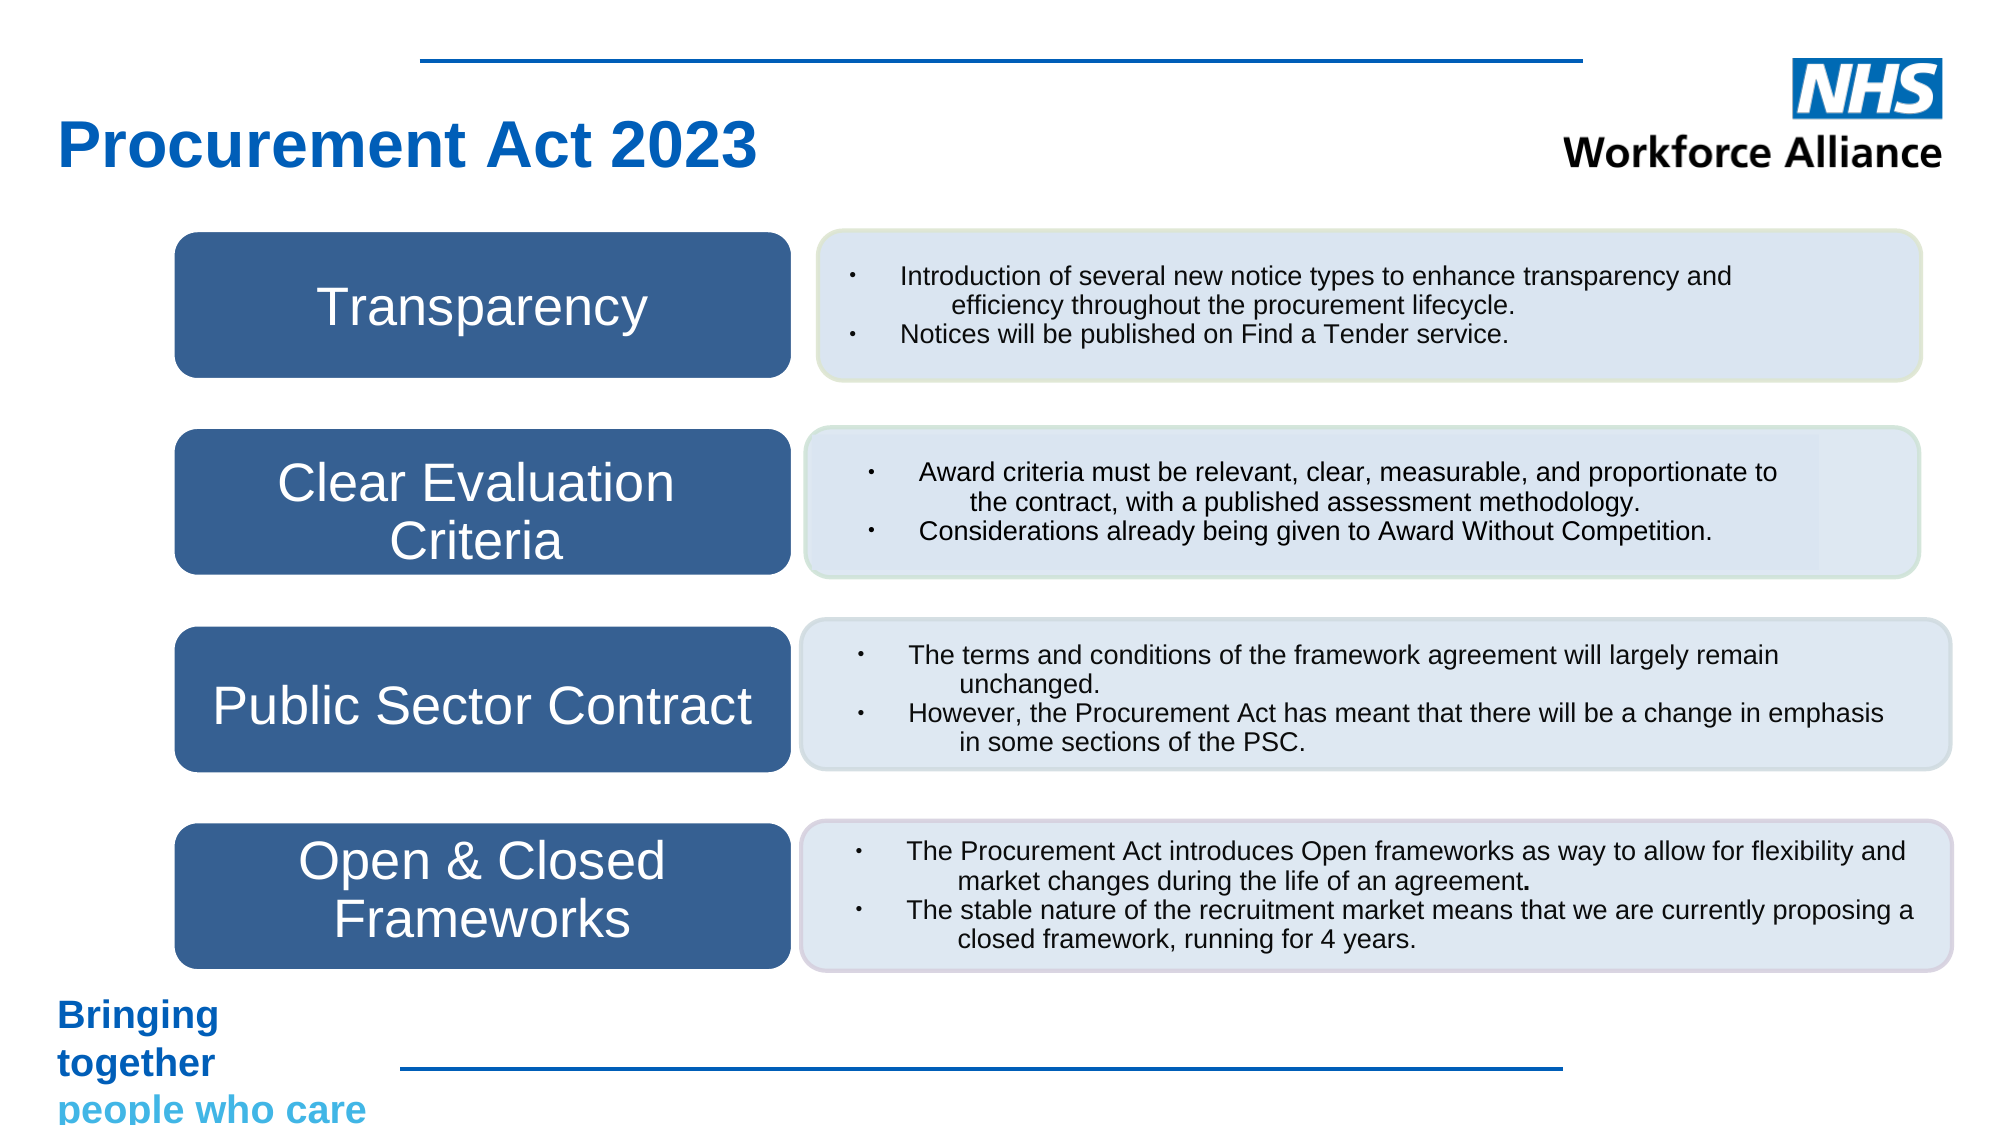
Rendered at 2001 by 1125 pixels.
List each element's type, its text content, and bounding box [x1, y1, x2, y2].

text_box The Procurement Act introduces Open frameworks as way to allow for flexibility and market changes during the life of an agreement. The stable nature of the recruitment market means that we are currently proposing a closed framework, running for 4 years. [799, 811, 1954, 981]
text_box Transparency [184, 240, 781, 376]
title Procurement Act 2023 [56, 90, 1347, 182]
picture [1563, 59, 1943, 168]
text_box Clear Evaluation Criteria [178, 437, 775, 588]
text_box Public Sector Contract [184, 631, 781, 782]
text_box Award criteria must be relevant, clear, measurable, and proportionate to the contract, with a published assessment methodology. Considerations already being given to Award Without Competition. [811, 434, 1819, 570]
text_box [172, 624, 794, 771]
text_box The terms and conditions of the framework agreement will largely remain unchanged. However, the Procurement Act has meant that there will be a change in emphasis in some sections of the PSC. [801, 631, 1895, 767]
text_box [804, 619, 1951, 770]
text_box [812, 427, 1920, 578]
text_box Open & Closed Frameworks [184, 820, 781, 962]
text_box [172, 426, 794, 576]
text_box [172, 230, 794, 381]
text_box Bringing together people who care [56, 989, 382, 1069]
text_box [826, 230, 1922, 381]
text_box Introduction of several new notice types to enhance transparency and efficiency throughout the procurement lifecycle. Notices will be published on Find a Tender service. [793, 237, 1859, 374]
text_box [805, 436, 811, 568]
text_box [172, 824, 794, 972]
